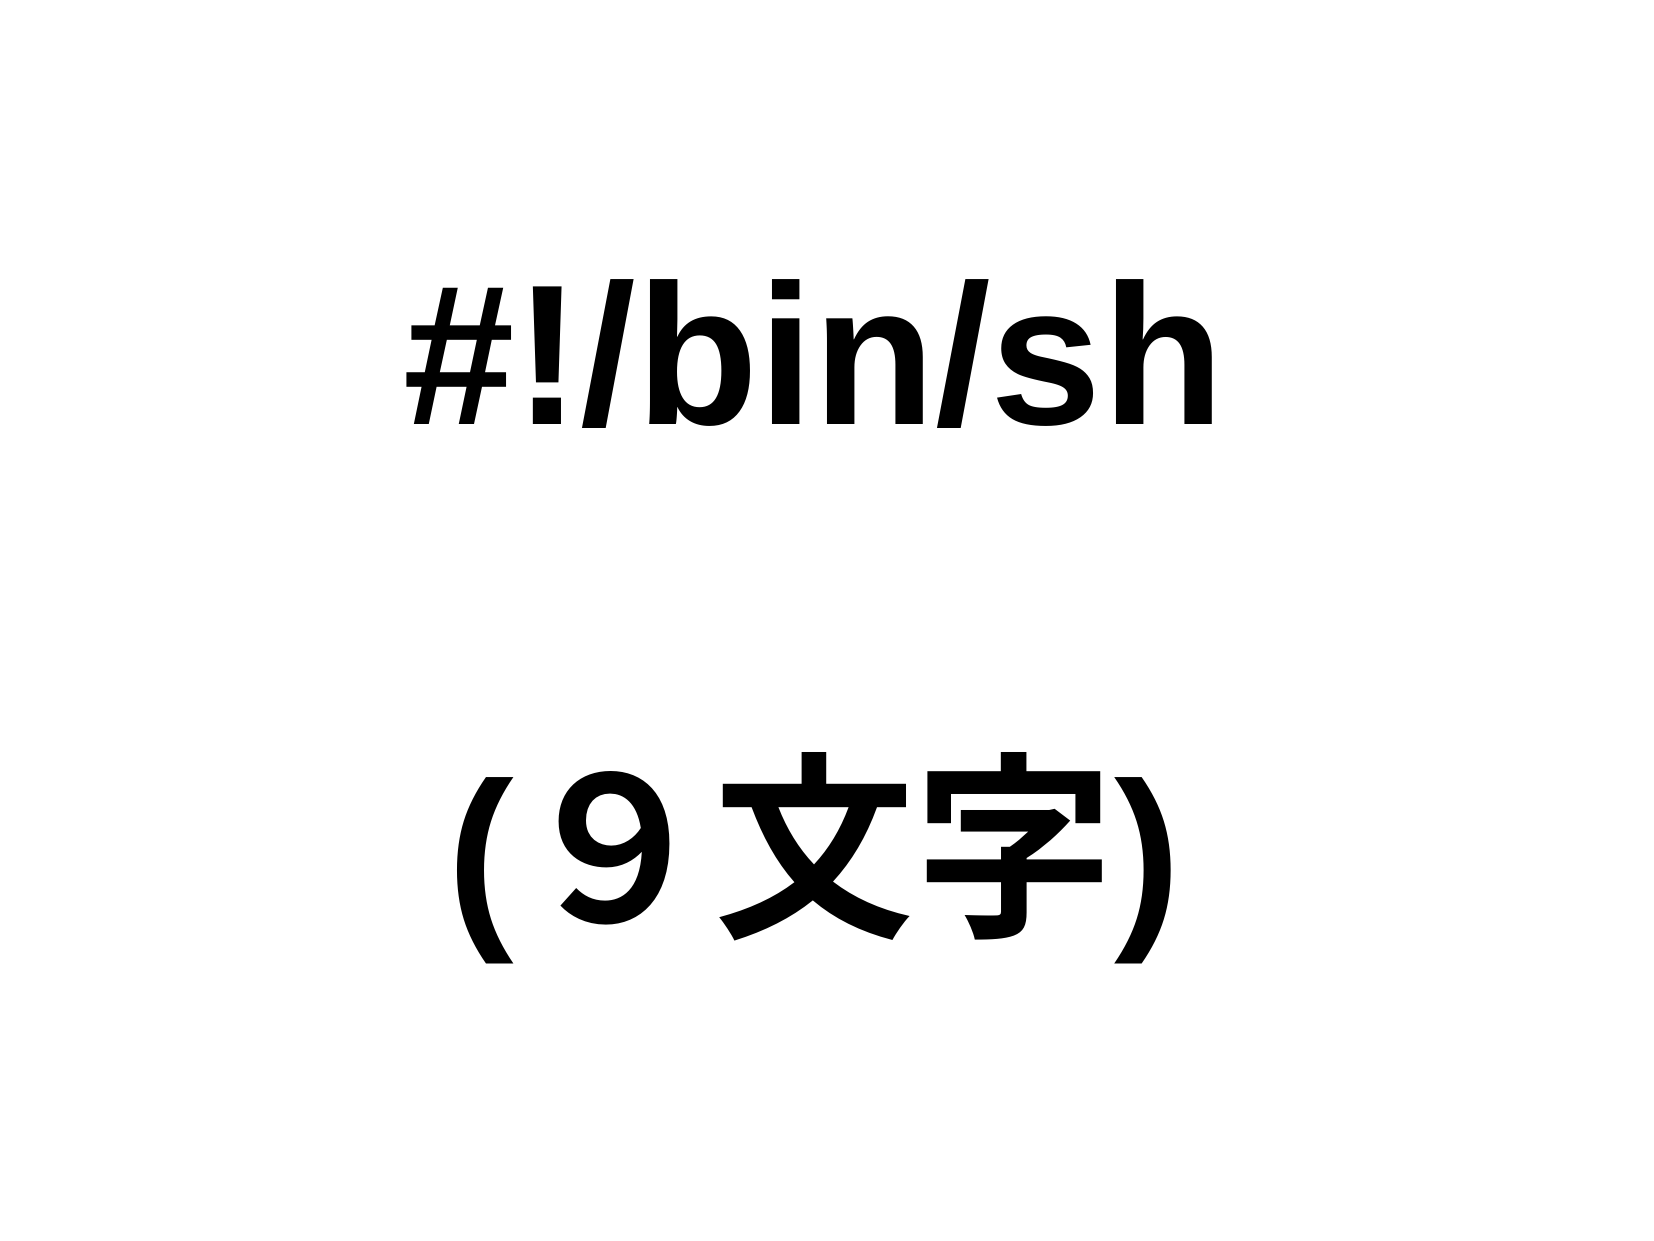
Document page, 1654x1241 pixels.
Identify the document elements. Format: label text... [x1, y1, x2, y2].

text_box #!/bin/sh (９文字) [388, 236, 1241, 914]
